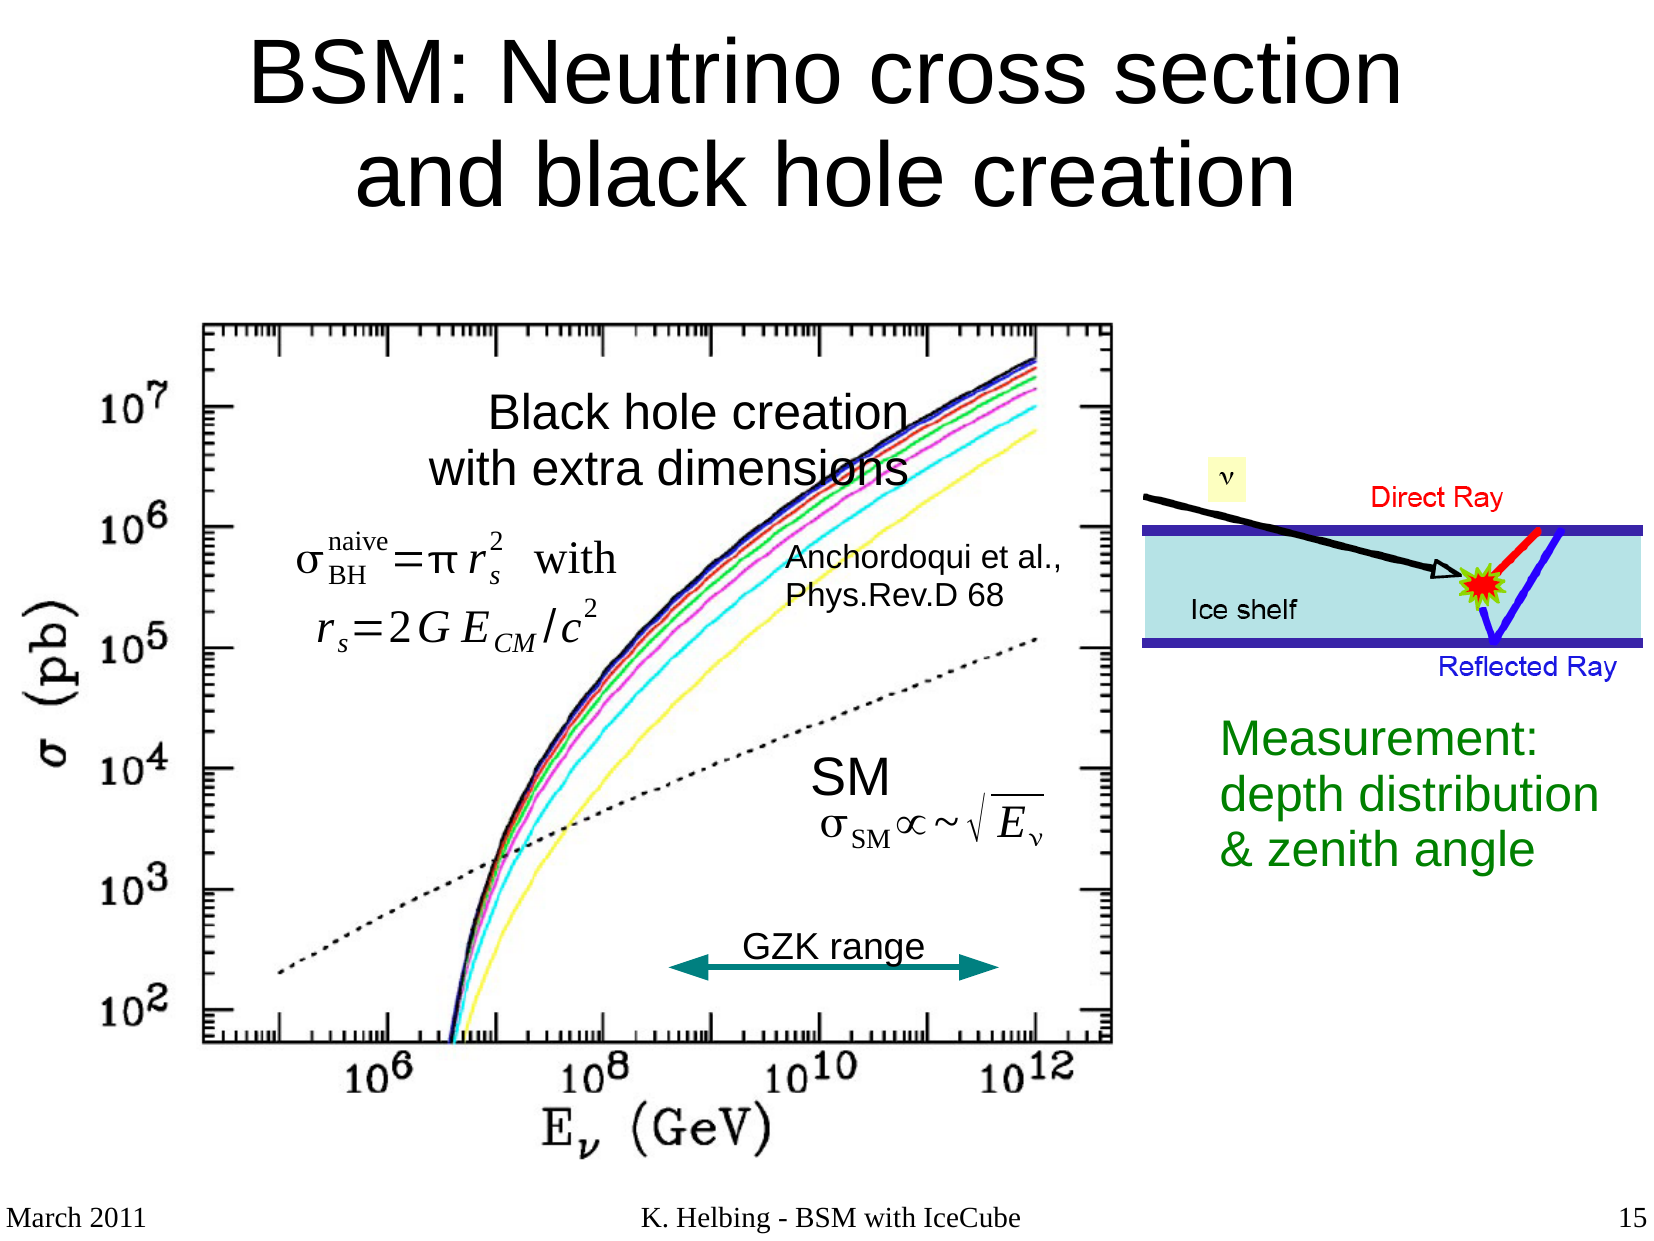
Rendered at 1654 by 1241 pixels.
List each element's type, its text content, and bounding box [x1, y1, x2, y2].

text_box Measurement: depth distribution & zenith angle [1204, 702, 1615, 885]
title BSM: Neutrino cross section and black hole creation [70, 20, 1583, 227]
picture [15, 316, 1654, 1165]
text_box Black hole creation with extra dimensions [414, 377, 925, 504]
text_box SM [795, 738, 907, 814]
text_box Anchordoqui et al., Phys.Rev.D 68 [770, 531, 1093, 621]
chart [813, 791, 1051, 855]
chart [289, 524, 622, 660]
